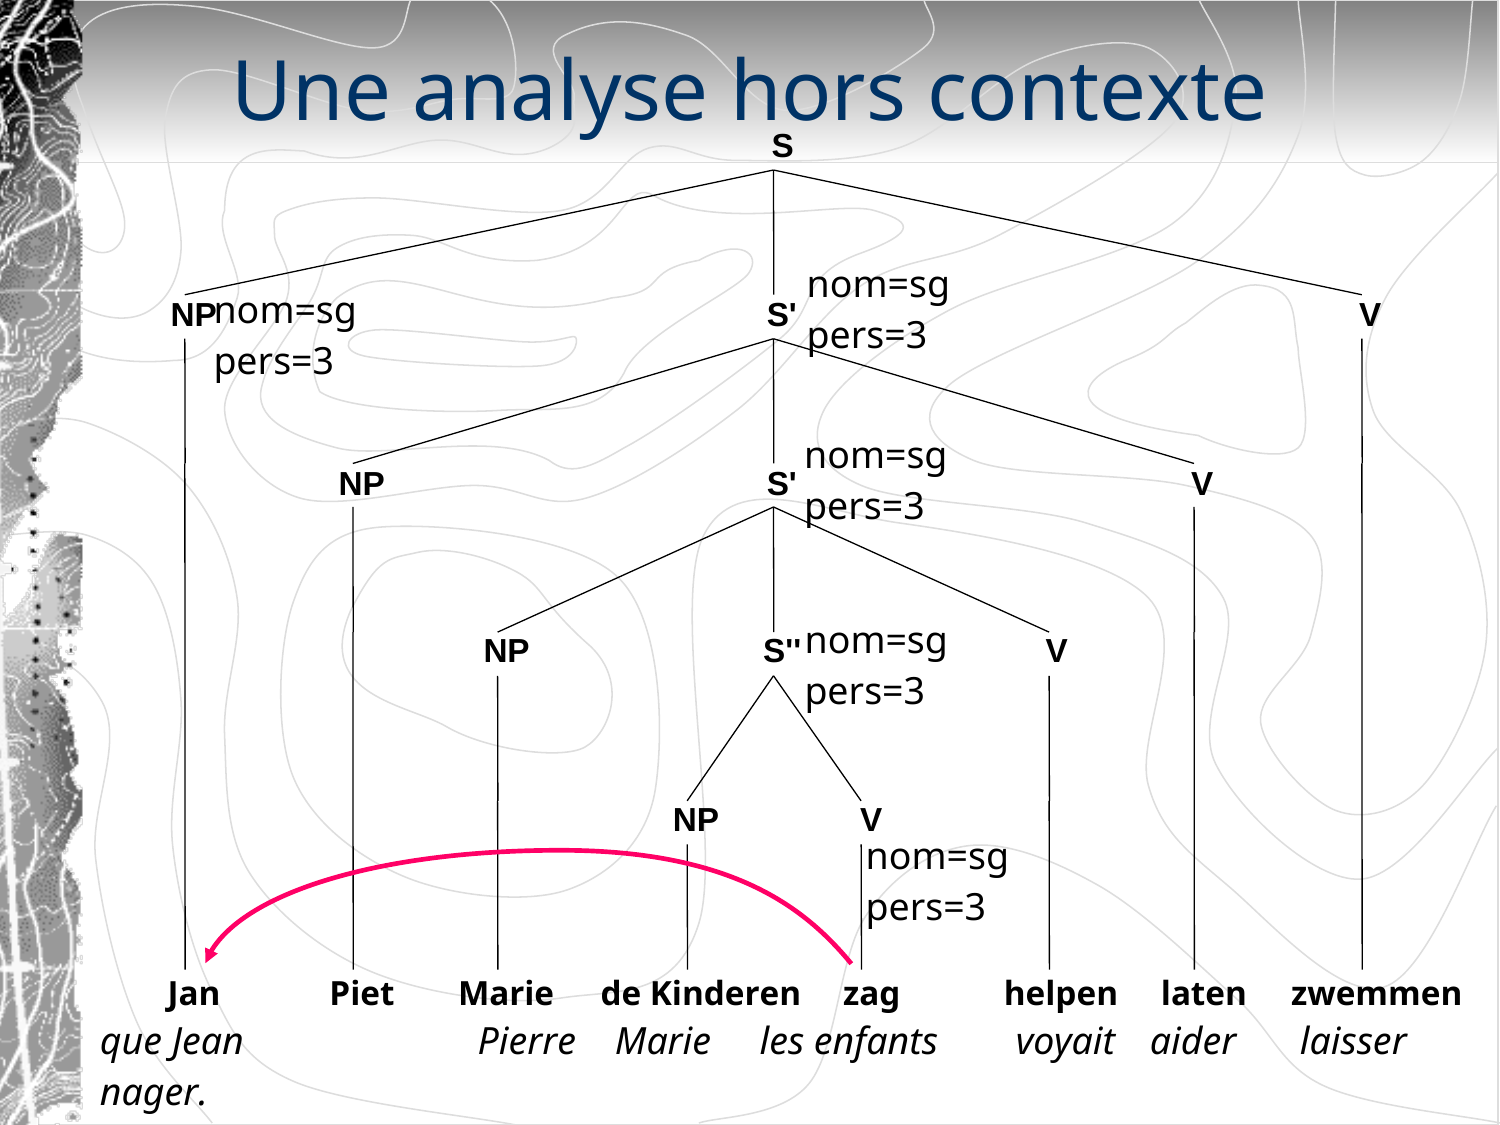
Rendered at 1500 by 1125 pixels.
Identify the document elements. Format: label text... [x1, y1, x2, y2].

text_box S [771, 127, 795, 165]
text_box nom=sg pers=3 [804, 613, 957, 716]
text_box nom=sg pers=3 [806, 258, 959, 361]
text_box NP [483, 632, 530, 671]
text_box V [859, 801, 883, 839]
text_box S' [766, 296, 798, 334]
text_box nom=sg pers=3 [804, 428, 956, 531]
title Une analyse hors contexte [75, 30, 1426, 146]
text_box V [1190, 465, 1214, 503]
text_box NP [672, 801, 720, 839]
text_box nom=sg pers=3 [213, 283, 366, 386]
text_box NP [201, 307, 210, 314]
text_box nom=sg pers=3 [865, 829, 1018, 932]
text_box de Kinderen [600, 970, 802, 1014]
text_box zag [843, 970, 901, 1014]
text_box NP [170, 296, 213, 334]
text_box que Jean Pierre Marie les enfants voyait aider laisser nager. ‘que Jean voyait Pierre aider Marie faire nager les enfants.’ [99, 1014, 1500, 1125]
text_box V [1045, 632, 1069, 671]
text_box zwemmen [1291, 970, 1463, 1014]
text_box Marie [457, 970, 555, 1014]
text_box V [1359, 296, 1382, 334]
text_box Jan [167, 970, 221, 1014]
text_box laten [1160, 970, 1248, 1014]
text_box S' [766, 465, 798, 503]
text_box NP [338, 465, 386, 503]
text_box helpen [1003, 970, 1119, 1014]
text_box S'' [763, 632, 802, 671]
text_box Piet [329, 970, 395, 1014]
